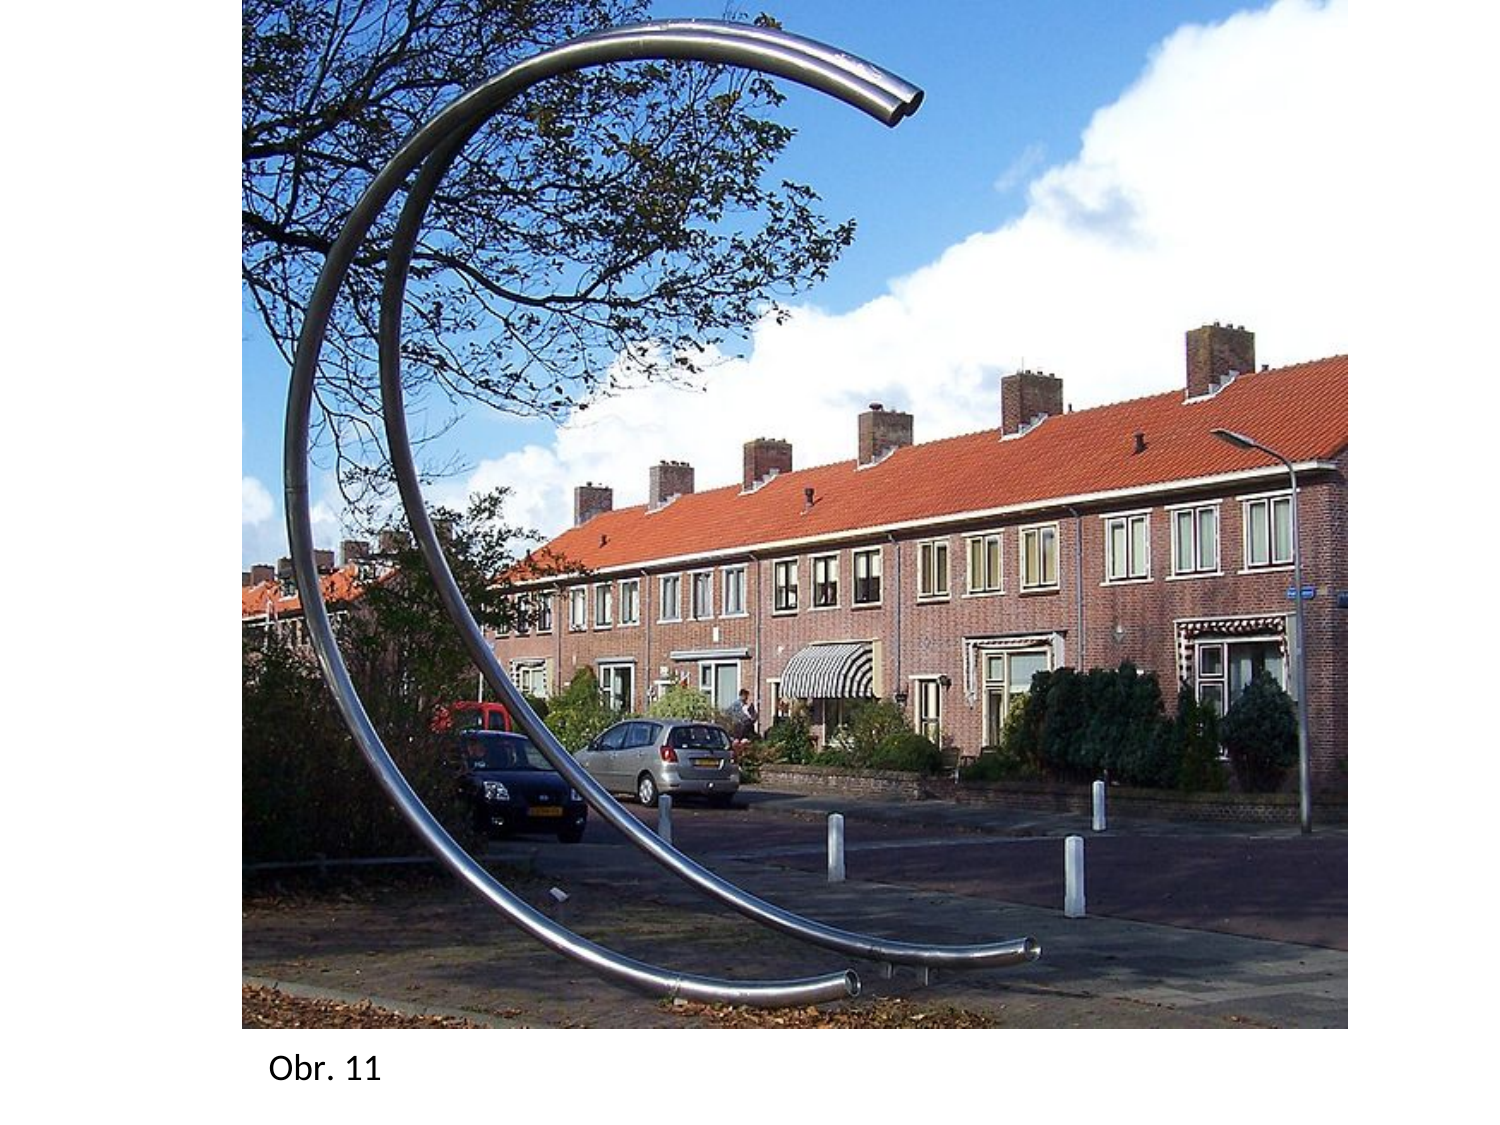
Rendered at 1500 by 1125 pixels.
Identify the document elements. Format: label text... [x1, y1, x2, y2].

text_box Obr. 11 [253, 1034, 419, 1096]
text_box [242, 0, 1348, 1029]
